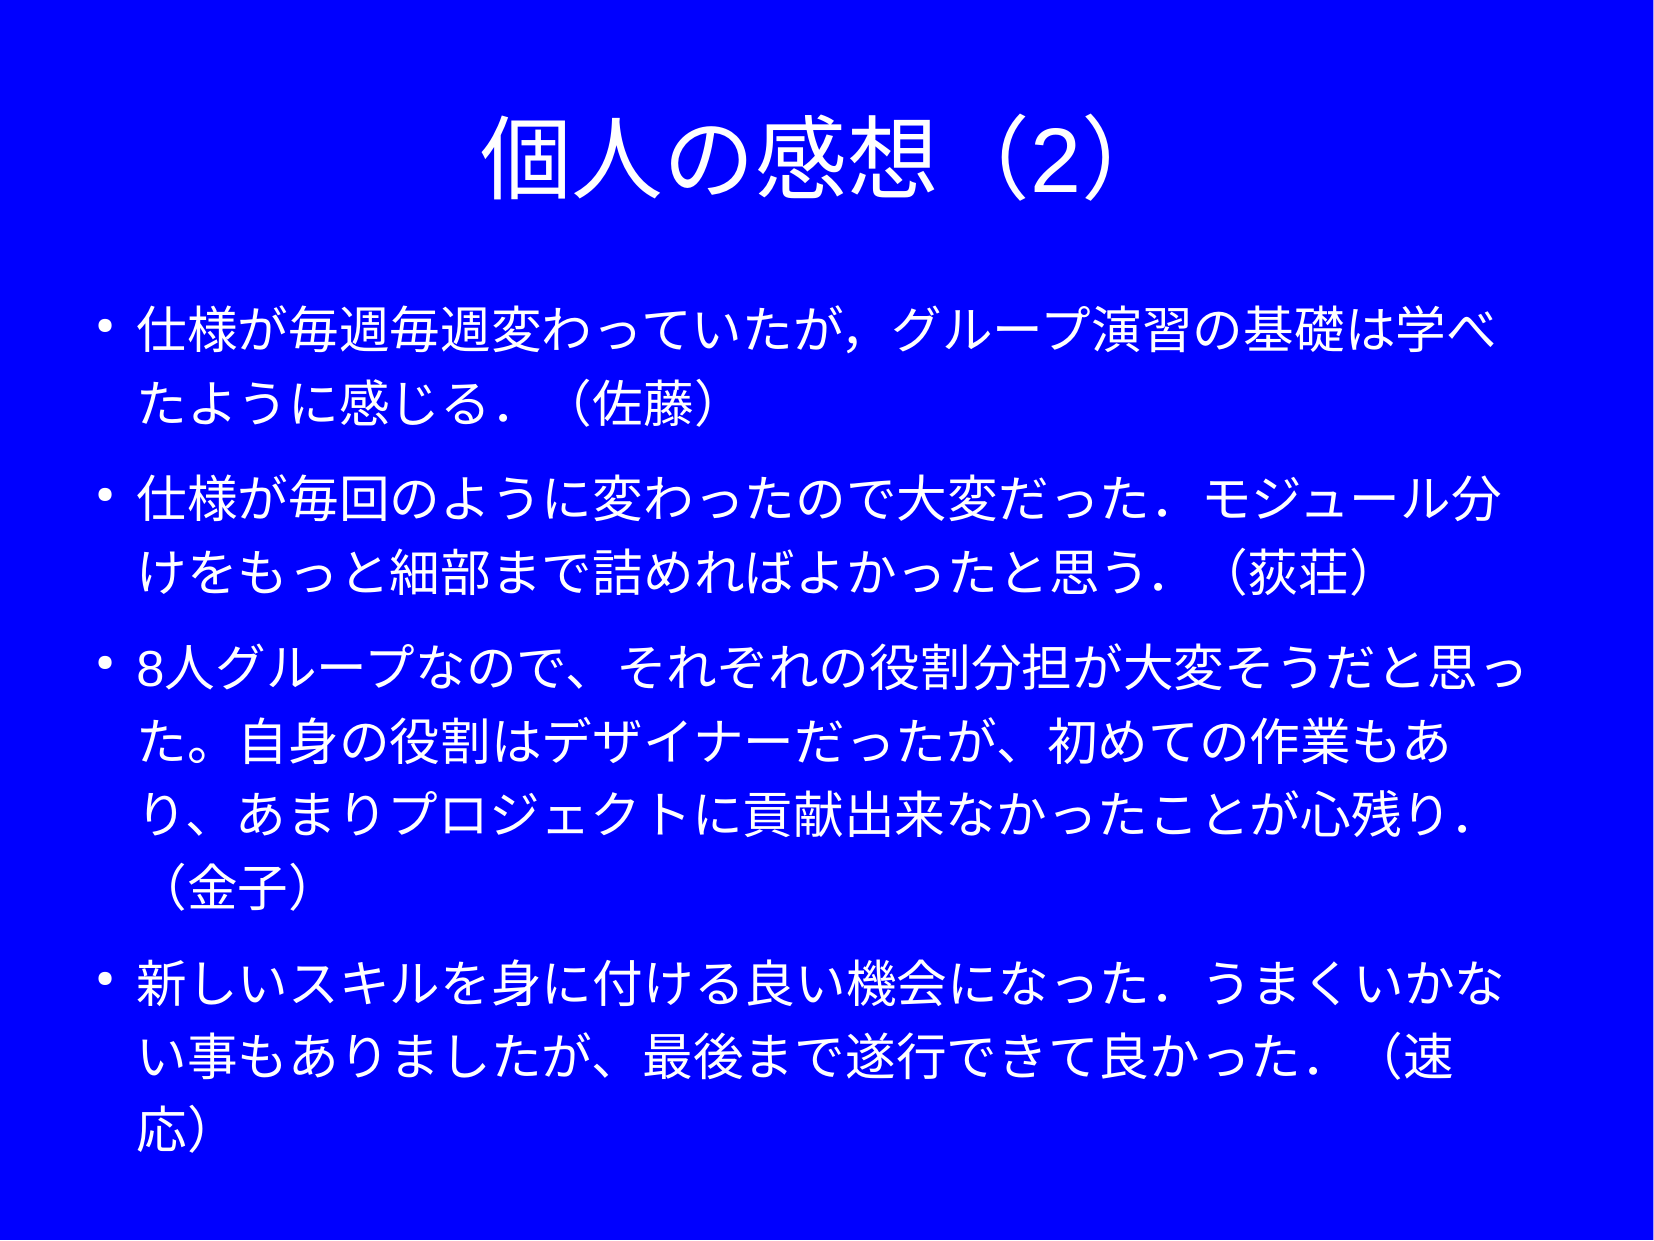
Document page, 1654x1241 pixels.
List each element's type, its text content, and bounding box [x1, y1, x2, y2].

list 仕様が毎週毎週変わっていたが，グループ演習の基礎は学べたように感じる．（佐藤） 仕様が毎回のように変わったので大変だった．モジュール分けをもっと細部まで詰めればよかったと思う．（荻荘） 8人グループなので、それぞれの役割分担が大変そうだと思った。自身の役割はデザイナーだったが、初めての作業もあり、あまりプロジェクトに貢献出来なかったことが心残り．（金子） 新しいスキルを身に付ける良い機会になった．うまくいかない事もありましたが、最後まで遂行できて良かった．（速応） [82, 290, 1538, 1170]
title 個人の感想（2） [82, 49, 1571, 257]
